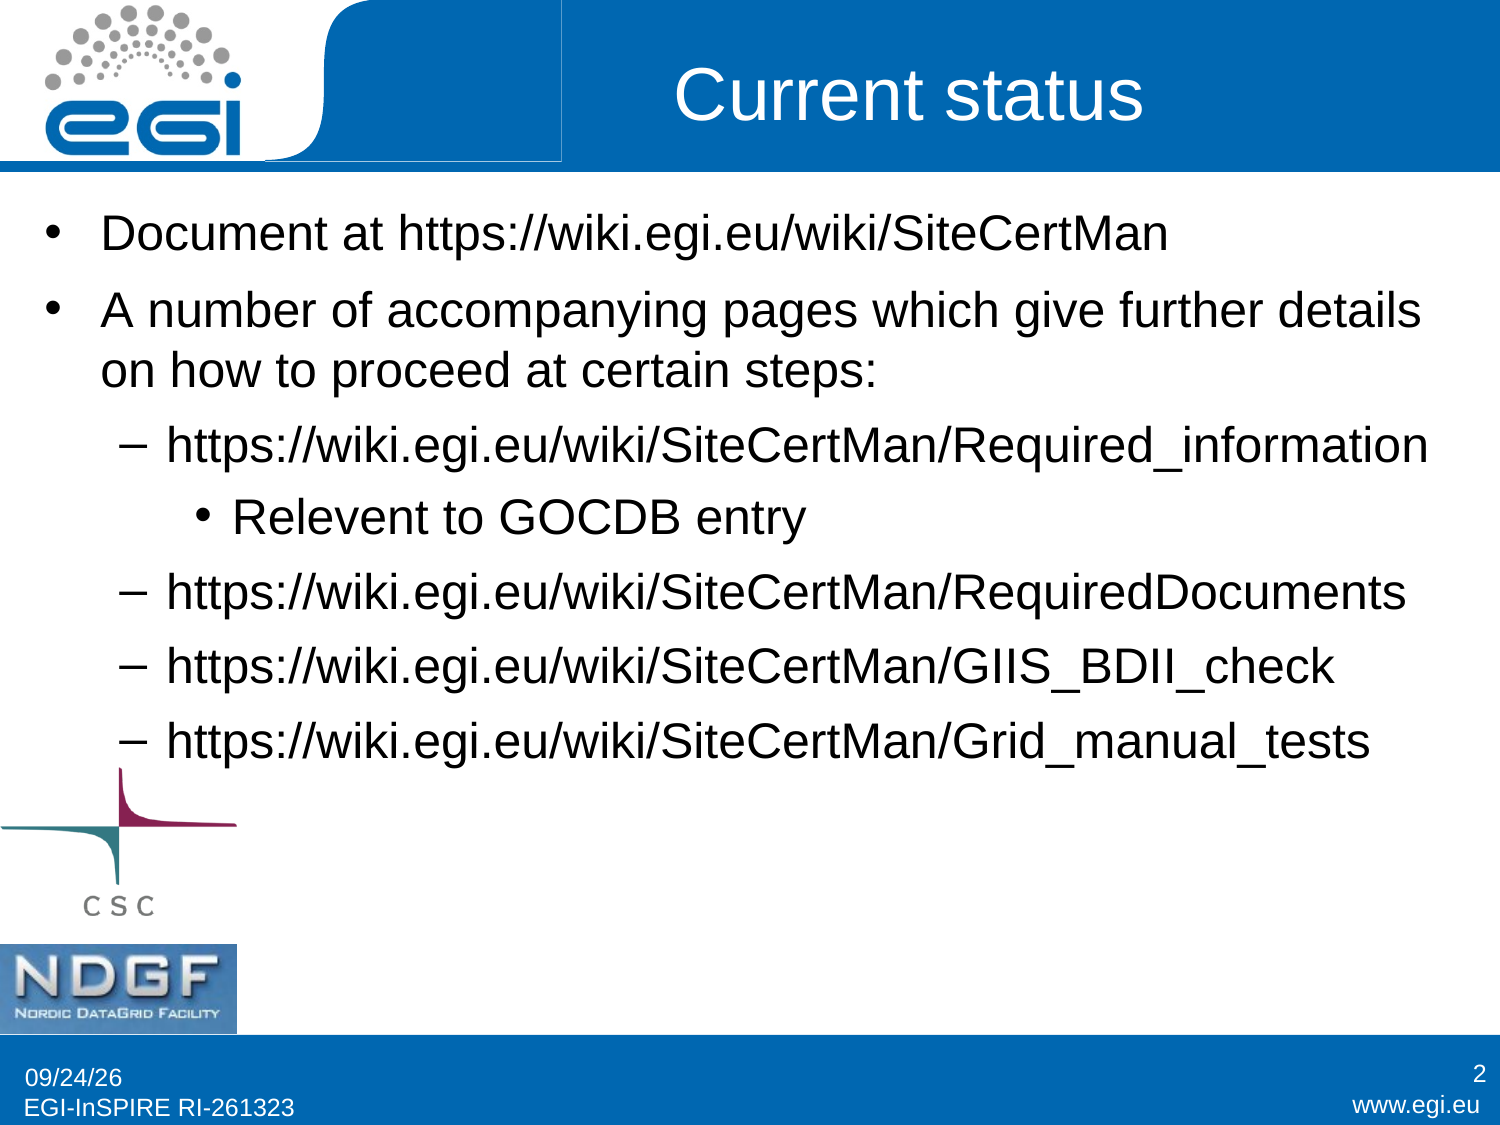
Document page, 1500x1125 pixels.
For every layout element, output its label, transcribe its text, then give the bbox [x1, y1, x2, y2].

picture [0, 767, 29, 916]
title Current status [348, 0, 1471, 193]
text_box 01/25/11 [10, 1046, 361, 1107]
picture [0, 944, 237, 1034]
text_box <number> [1151, 1042, 1500, 1103]
picture [0, 0, 265, 161]
list Document at https://wiki.egi.eu/wiki/SiteCertMan A number of accompanying pages which give further details on how to proceed at certain steps: https://wiki.egi.eu/wiki/SiteCertMan/Required_information Relevent to GOCDB entry https://wiki.egi.eu/wiki/SiteCertMan/RequiredDocuments https://wiki.egi.eu/wiki/SiteCertMan/GIIS_BDII_check https://wiki.egi.eu/wiki/SiteCertMan/Grid_manual_tests [29, 193, 1477, 967]
